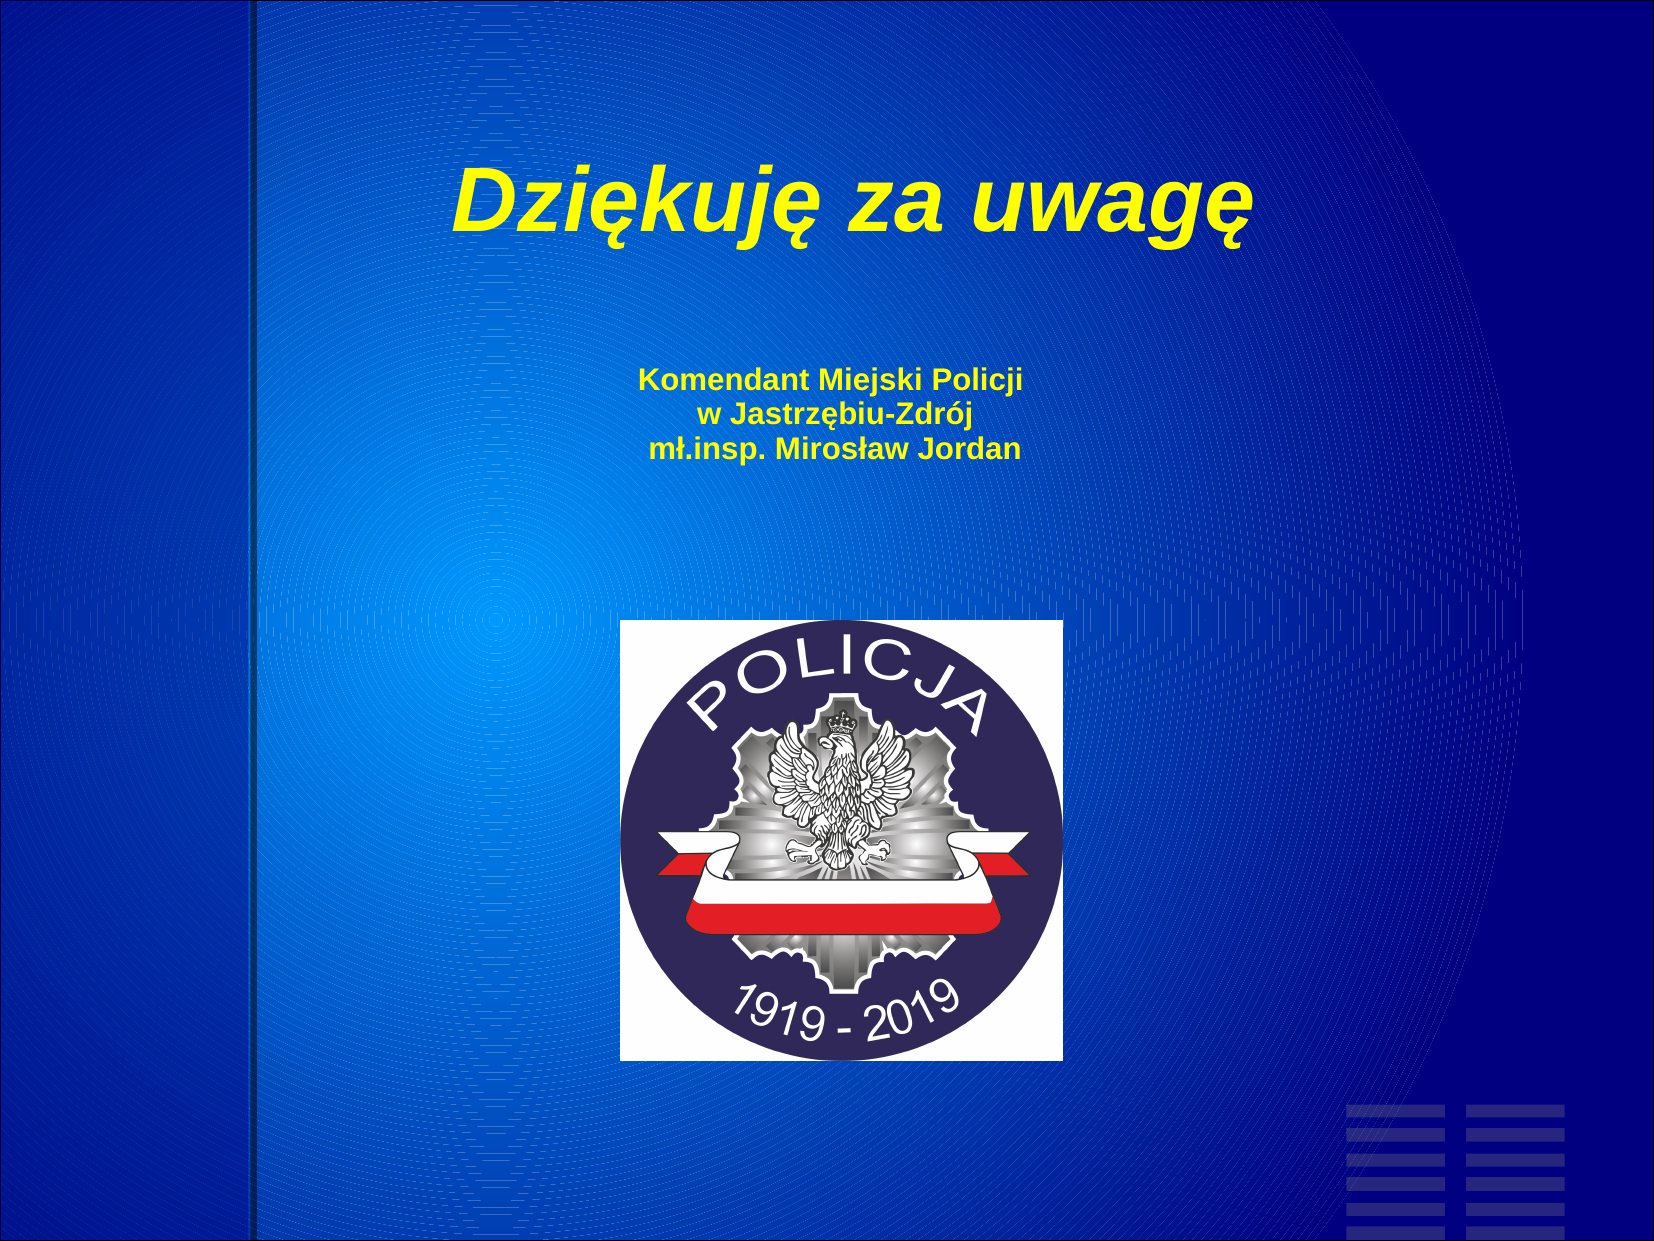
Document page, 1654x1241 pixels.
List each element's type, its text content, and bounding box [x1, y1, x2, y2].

text_box Komendant Miejski Policji w Jastrzębiu-Zdrój mł.insp. Mirosław Jordan [6, 354, 1654, 478]
title Dziękuję za uwagę [147, 147, 1560, 354]
picture [620, 620, 1063, 1063]
